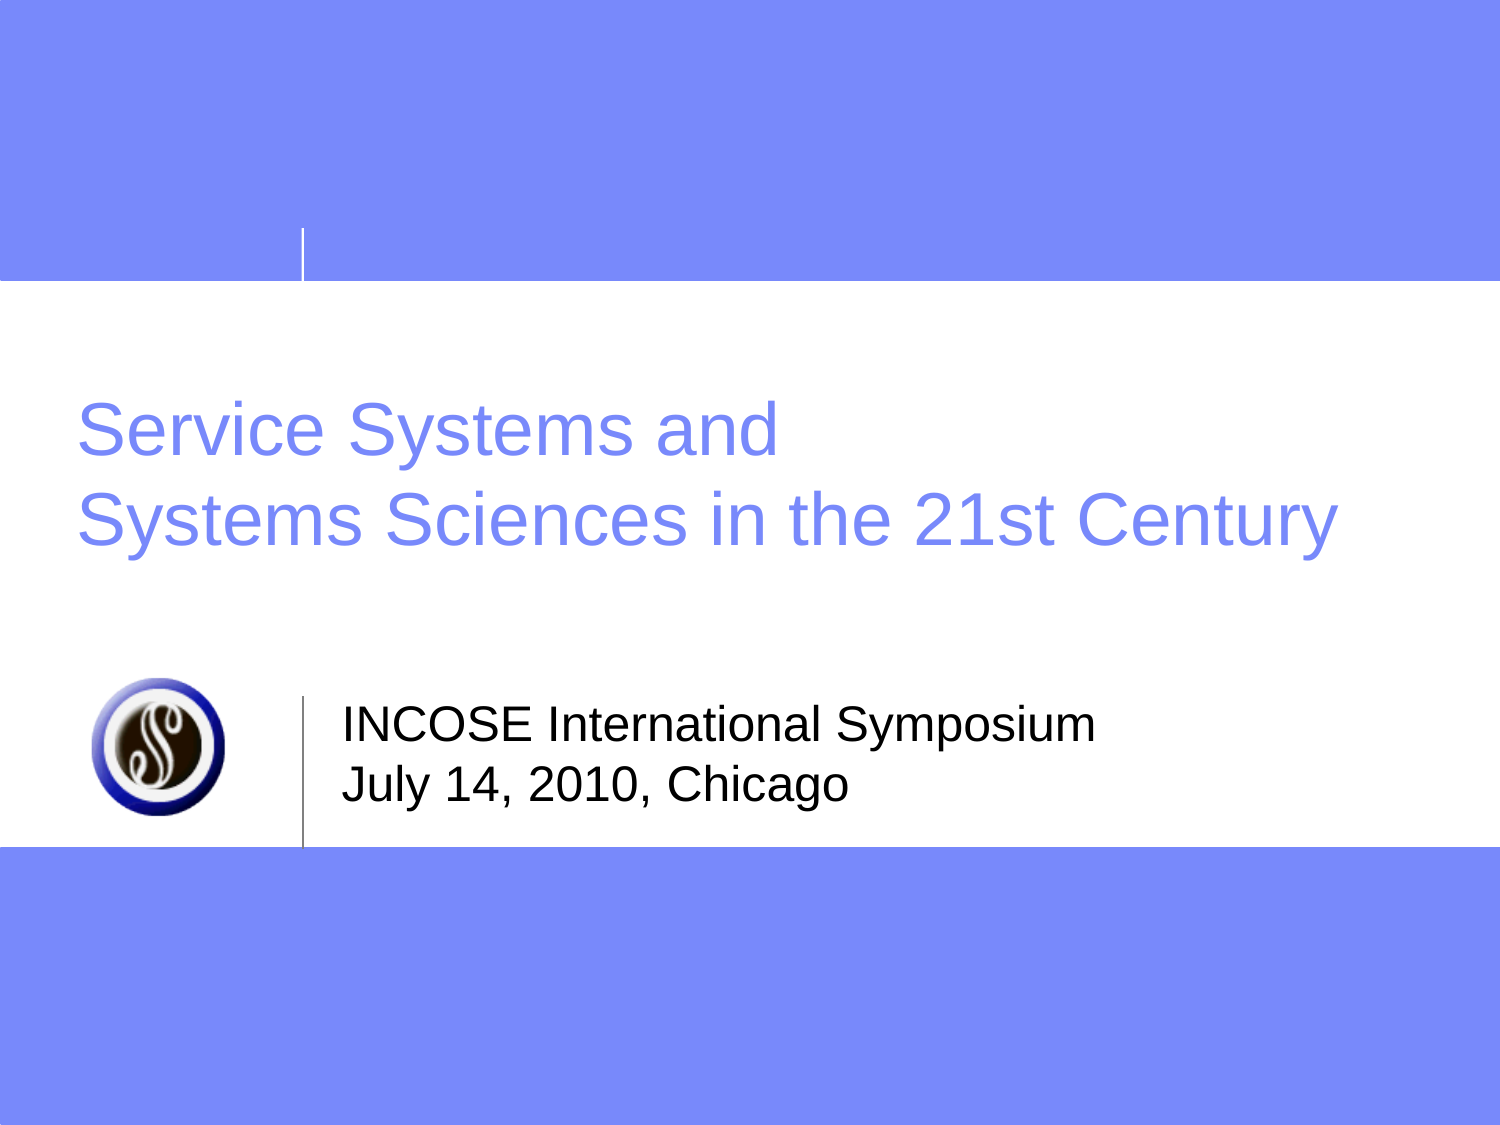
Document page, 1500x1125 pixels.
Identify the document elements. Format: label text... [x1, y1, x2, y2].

list INCOSE International Symposium July 14, 2010, Chicago [324, 691, 1375, 855]
title Service Systems and Systems Sciences in the 21st Century [76, 355, 1404, 675]
picture [87, 675, 230, 818]
